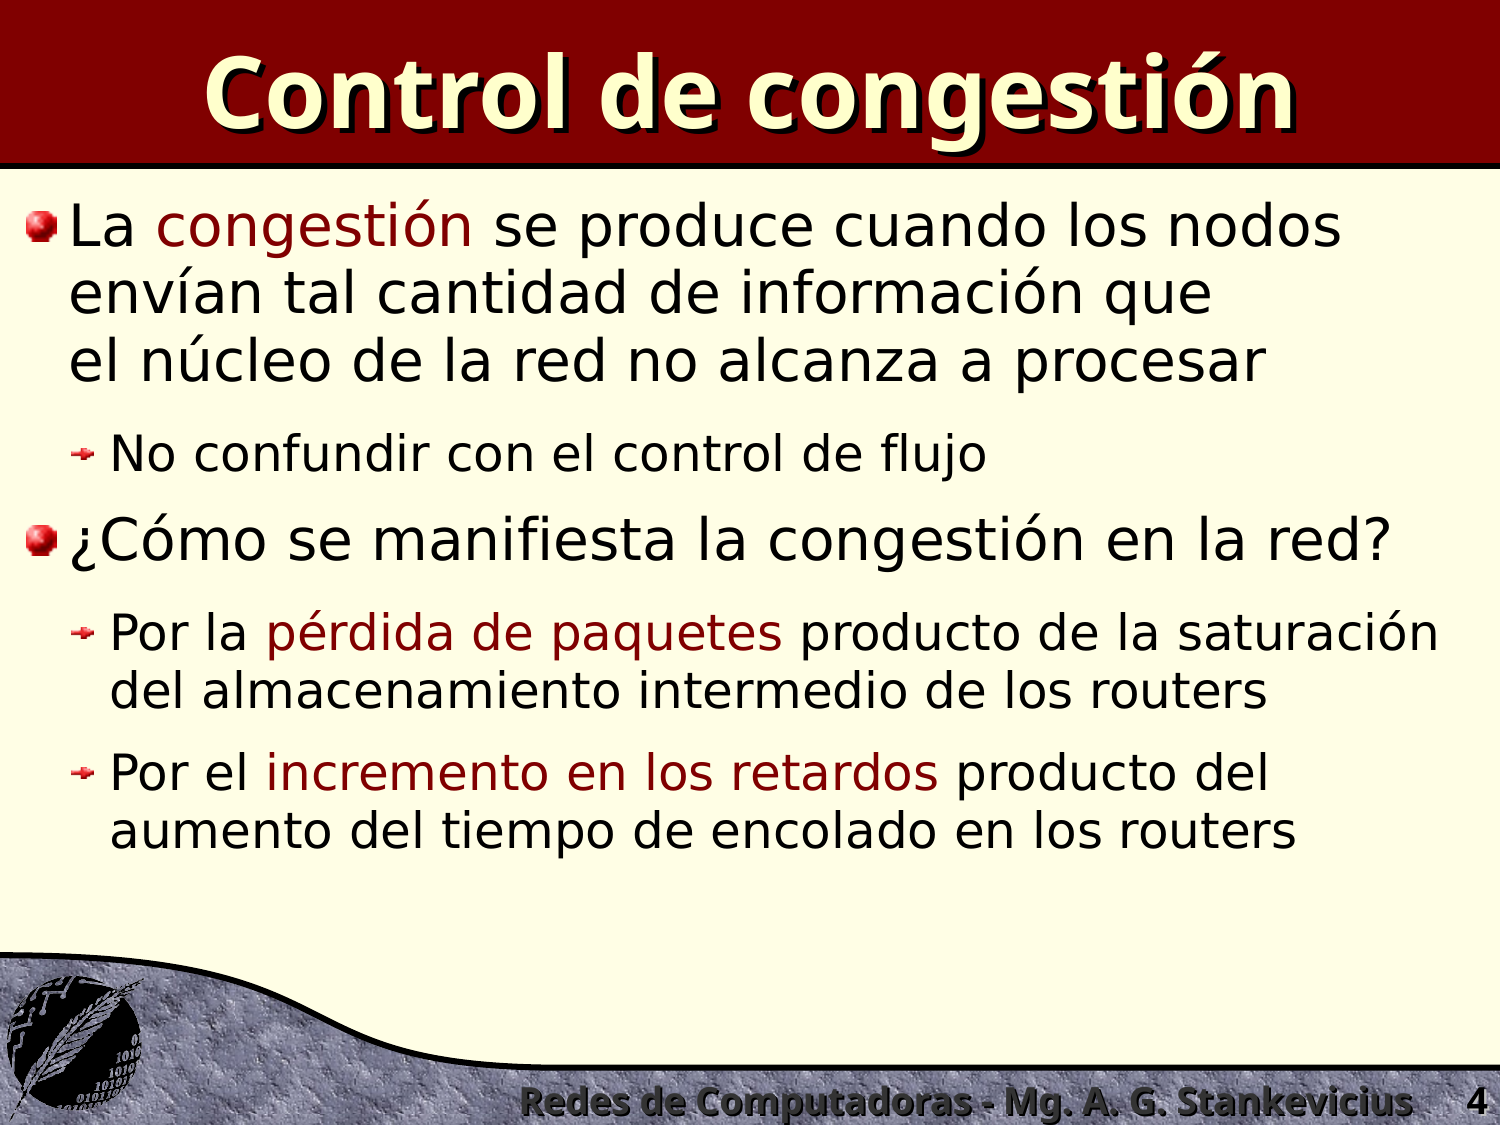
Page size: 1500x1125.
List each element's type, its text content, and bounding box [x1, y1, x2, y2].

picture [1047, 1100, 1054, 1110]
title Control de congestión [15, 5, 1485, 160]
list La congestión se produce cuando los nodos envían tal cantidad de información que el núcleo de la red no alcanza a procesar No confundir con el control de flujo ¿Cómo se manifiesta la congestión en la red? Por la pérdida de paquetes producto de la saturación del almacenamiento intermedio de los routers Por el incremento en los retardos producto del aumento del tiempo de encolado en los routers [11, 192, 1486, 921]
picture [790, 1100, 795, 1110]
picture [0, 959, 1500, 1125]
